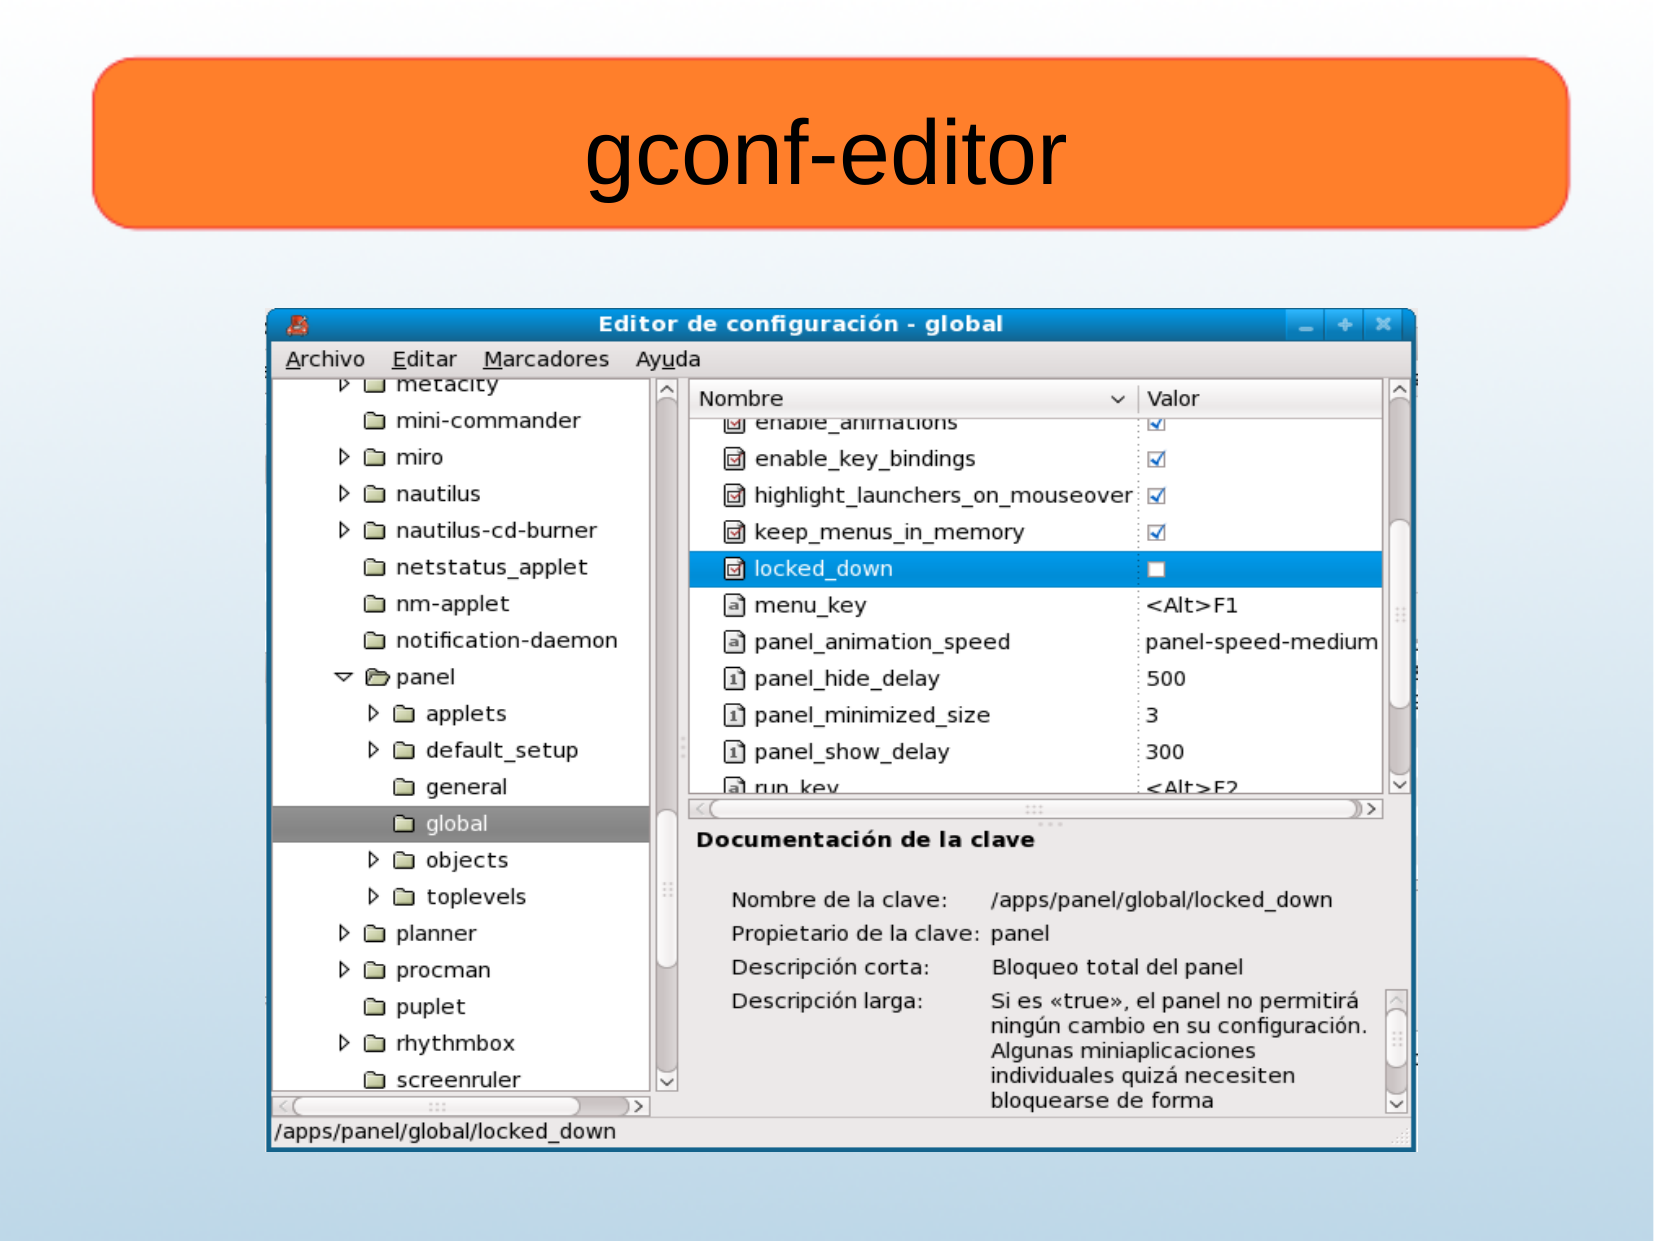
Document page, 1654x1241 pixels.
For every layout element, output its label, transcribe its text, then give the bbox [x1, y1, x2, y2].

picture [0, 0, 1654, 1241]
title gconf-editor [82, 56, 1571, 250]
